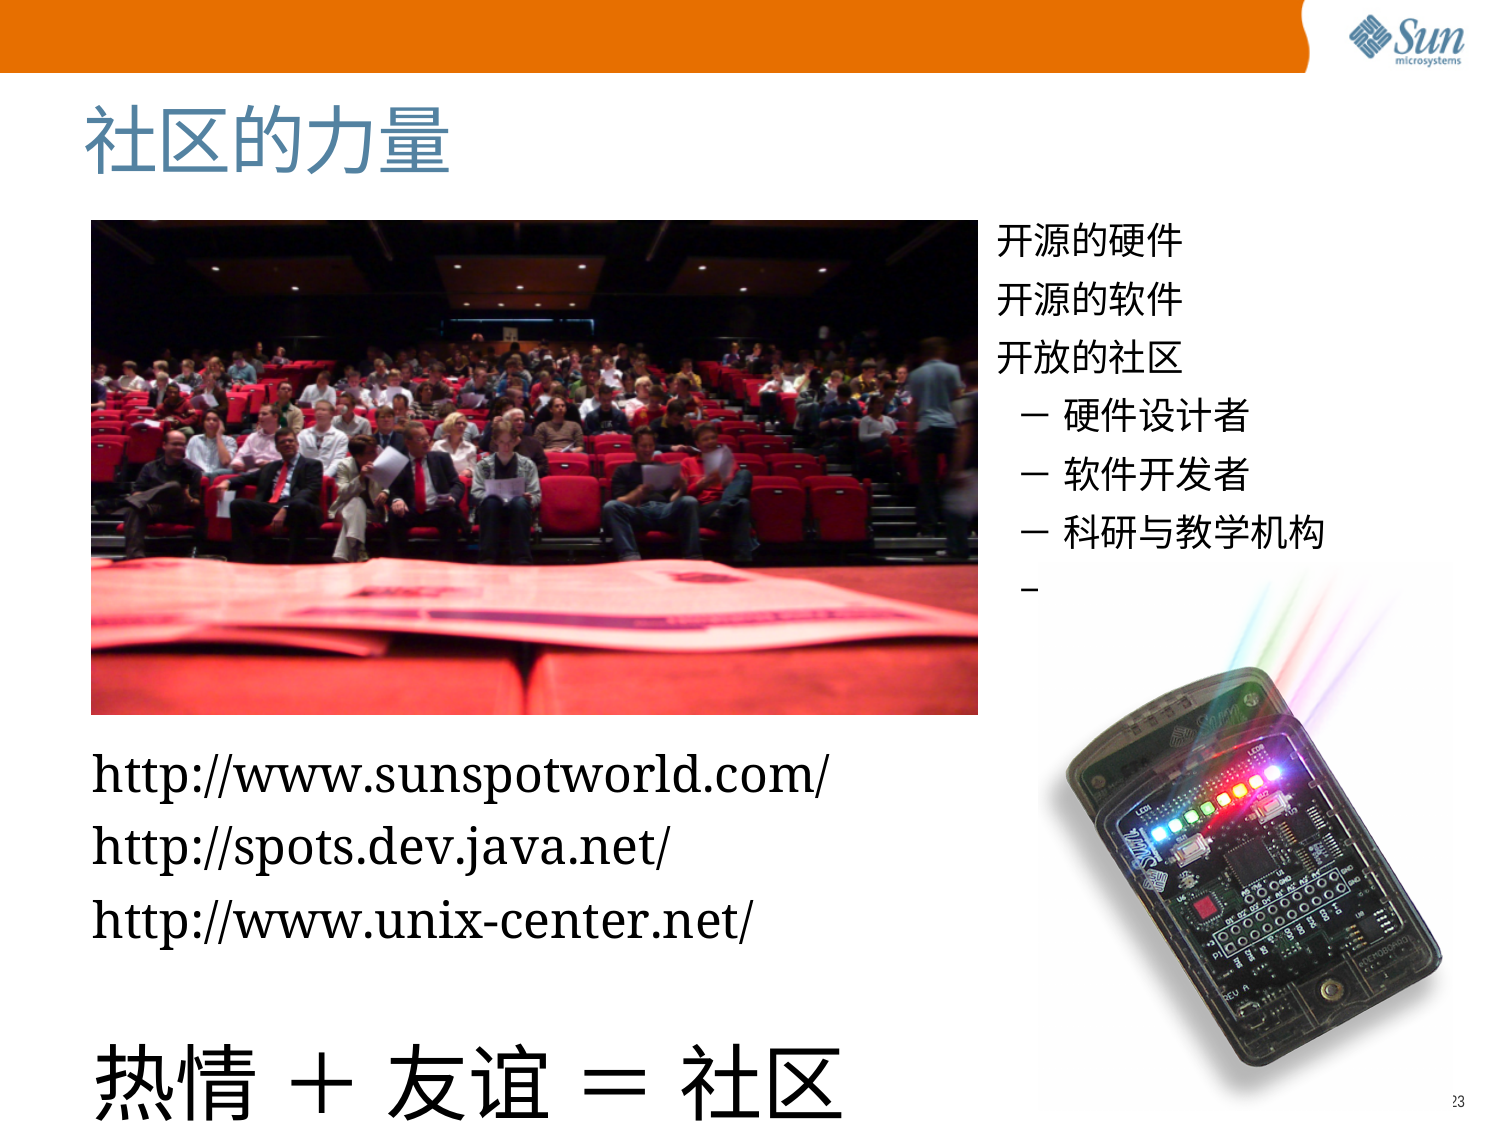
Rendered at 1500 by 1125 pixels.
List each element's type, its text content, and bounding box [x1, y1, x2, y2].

picture [91, 220, 978, 715]
title 社区的力量 [83, 94, 1446, 199]
picture [0, 0, 1500, 73]
text_box 开源的硬件 开源的软件 开放的社区 － 硬件设计者 － 软件开发者 － 科研与教学机构 － 业余爱好者 [996, 220, 1478, 673]
picture [1038, 562, 1453, 1111]
text_box http://www.sunspotworld.com/ http://spots.dev.java.net/ http://www.unix-center.net/ 热情 ＋ 友谊 ＝ 社区 [92, 745, 1027, 1077]
